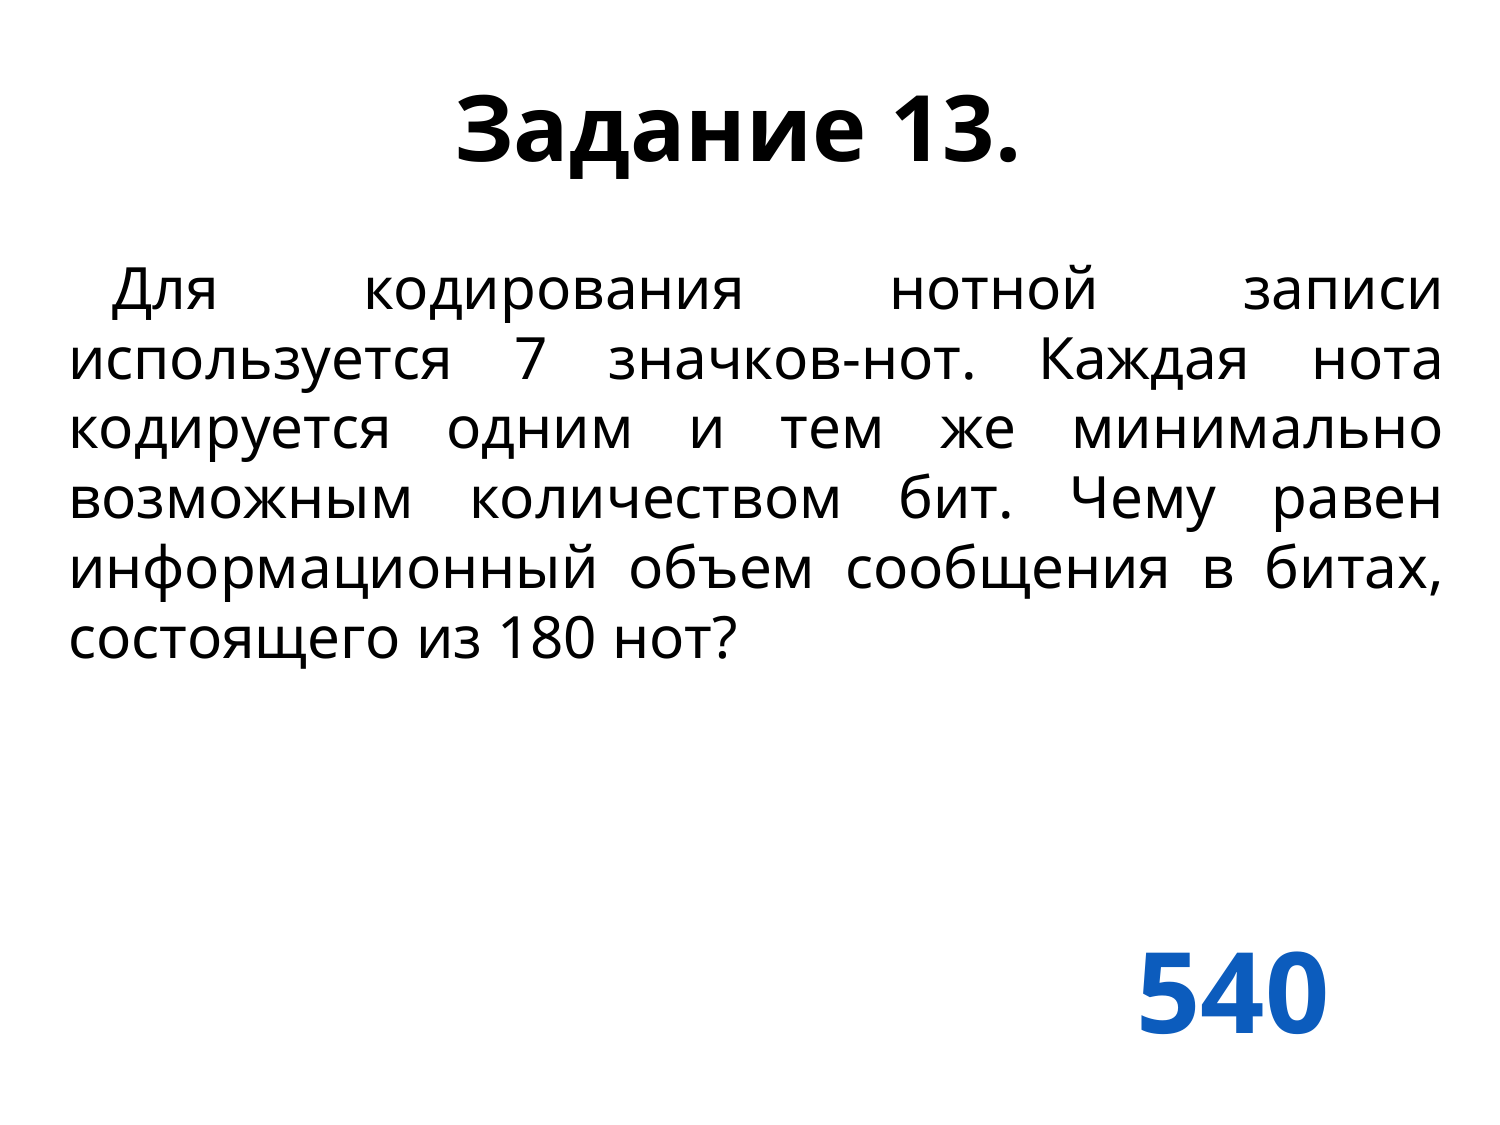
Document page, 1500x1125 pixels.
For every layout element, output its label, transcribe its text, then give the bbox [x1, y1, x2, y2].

list Для кодирования нотной записи используется 7 значков-нот. Каждая нота кодируется одним и тем же минимально возможным количеством бит. Чему равен информационный объем сообщения в битах, состоящего из 180 нот? [53, 243, 1459, 1083]
text_box 540 [1122, 913, 1418, 1064]
title Задание 13. [75, 62, 1426, 243]
